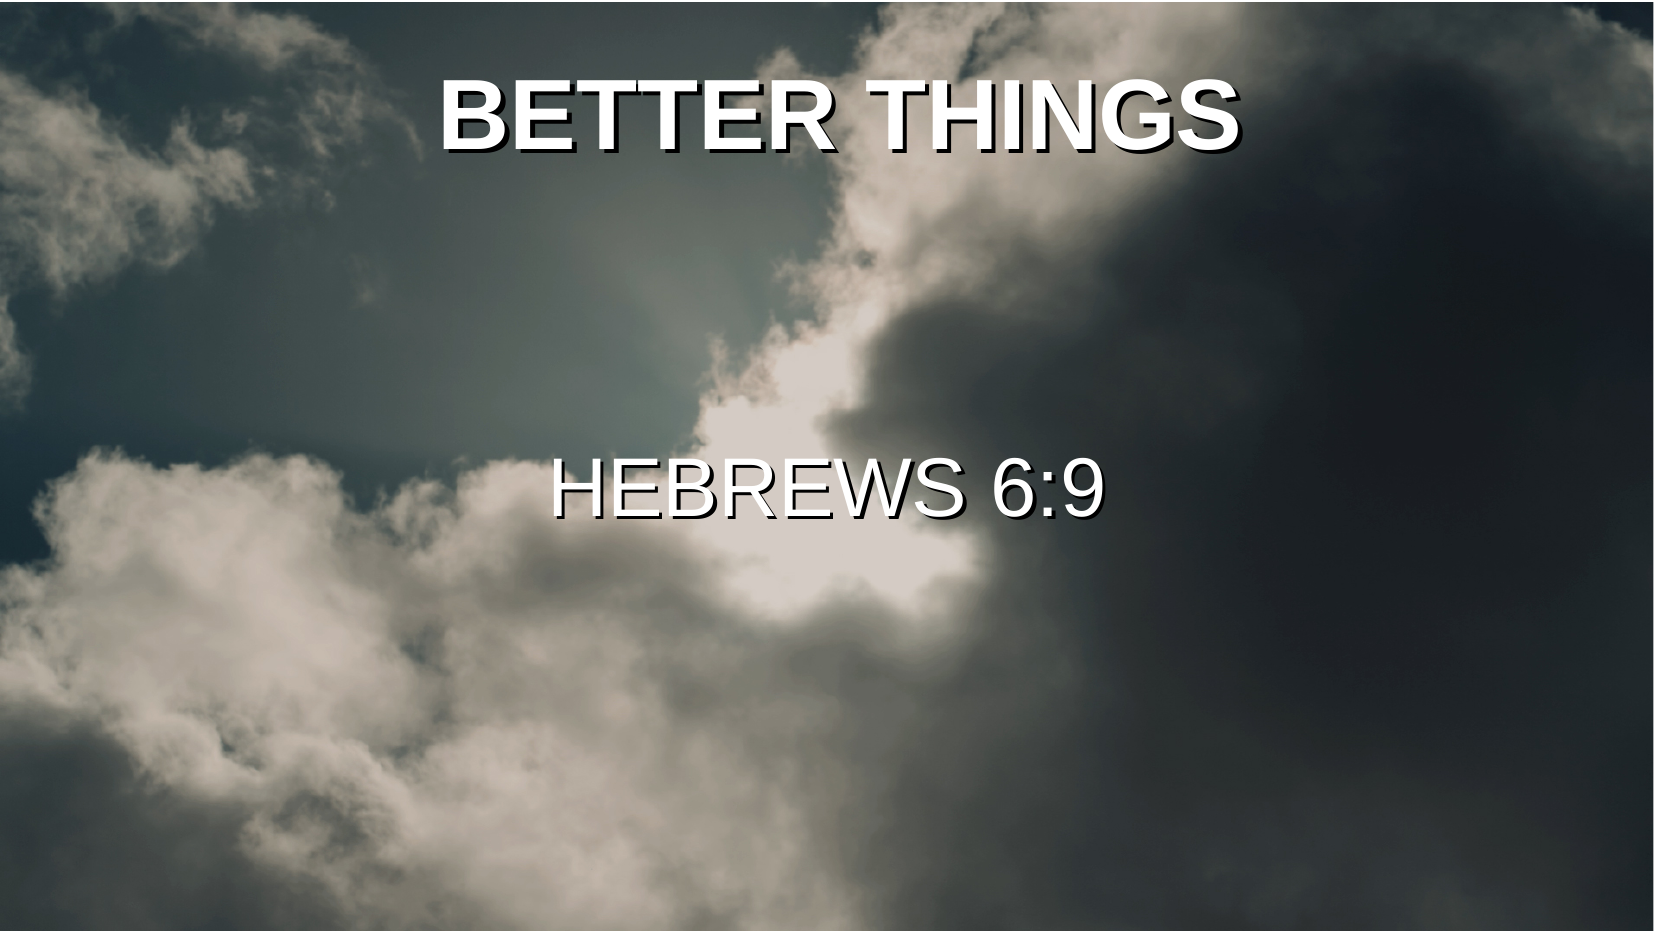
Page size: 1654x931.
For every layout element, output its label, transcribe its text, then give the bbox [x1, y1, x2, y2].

picture [0, 2, 1654, 931]
title BETTER THINGS [82, 37, 1571, 193]
subtitle HEBREWS 6:9 [82, 217, 1571, 758]
